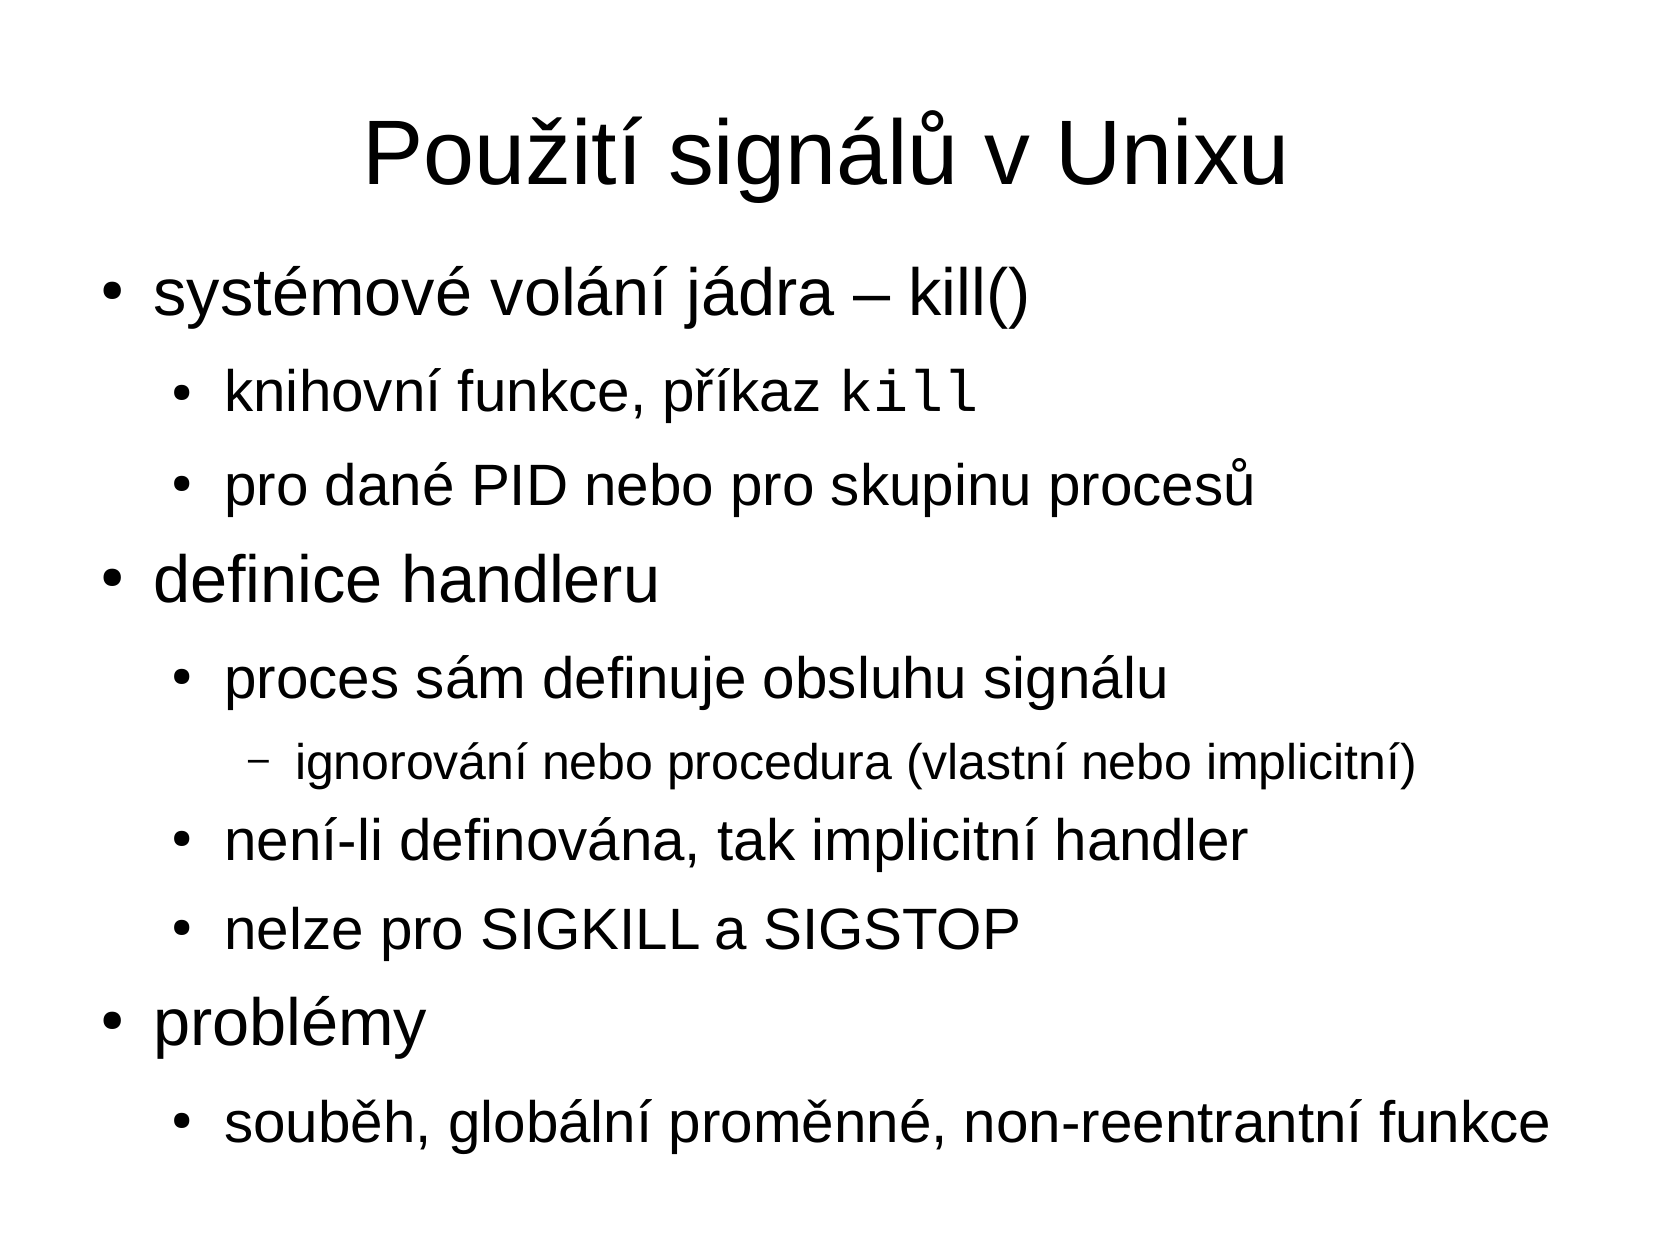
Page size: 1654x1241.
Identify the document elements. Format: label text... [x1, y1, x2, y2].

title Použití signálů v Unixu [82, 56, 1571, 250]
list systémové volání jádra – kill() knihovní funkce, příkaz kill pro dané PID nebo pro skupinu procesů definice handleru proces sám definuje obsluhu signálu ignorování nebo procedura (vlastní nebo implicitní) není-li definována, tak implicitní handler nelze pro SIGKILL a SIGSTOP problémy souběh, globální proměnné, non-reentrantní funkce [82, 254, 1571, 1155]
